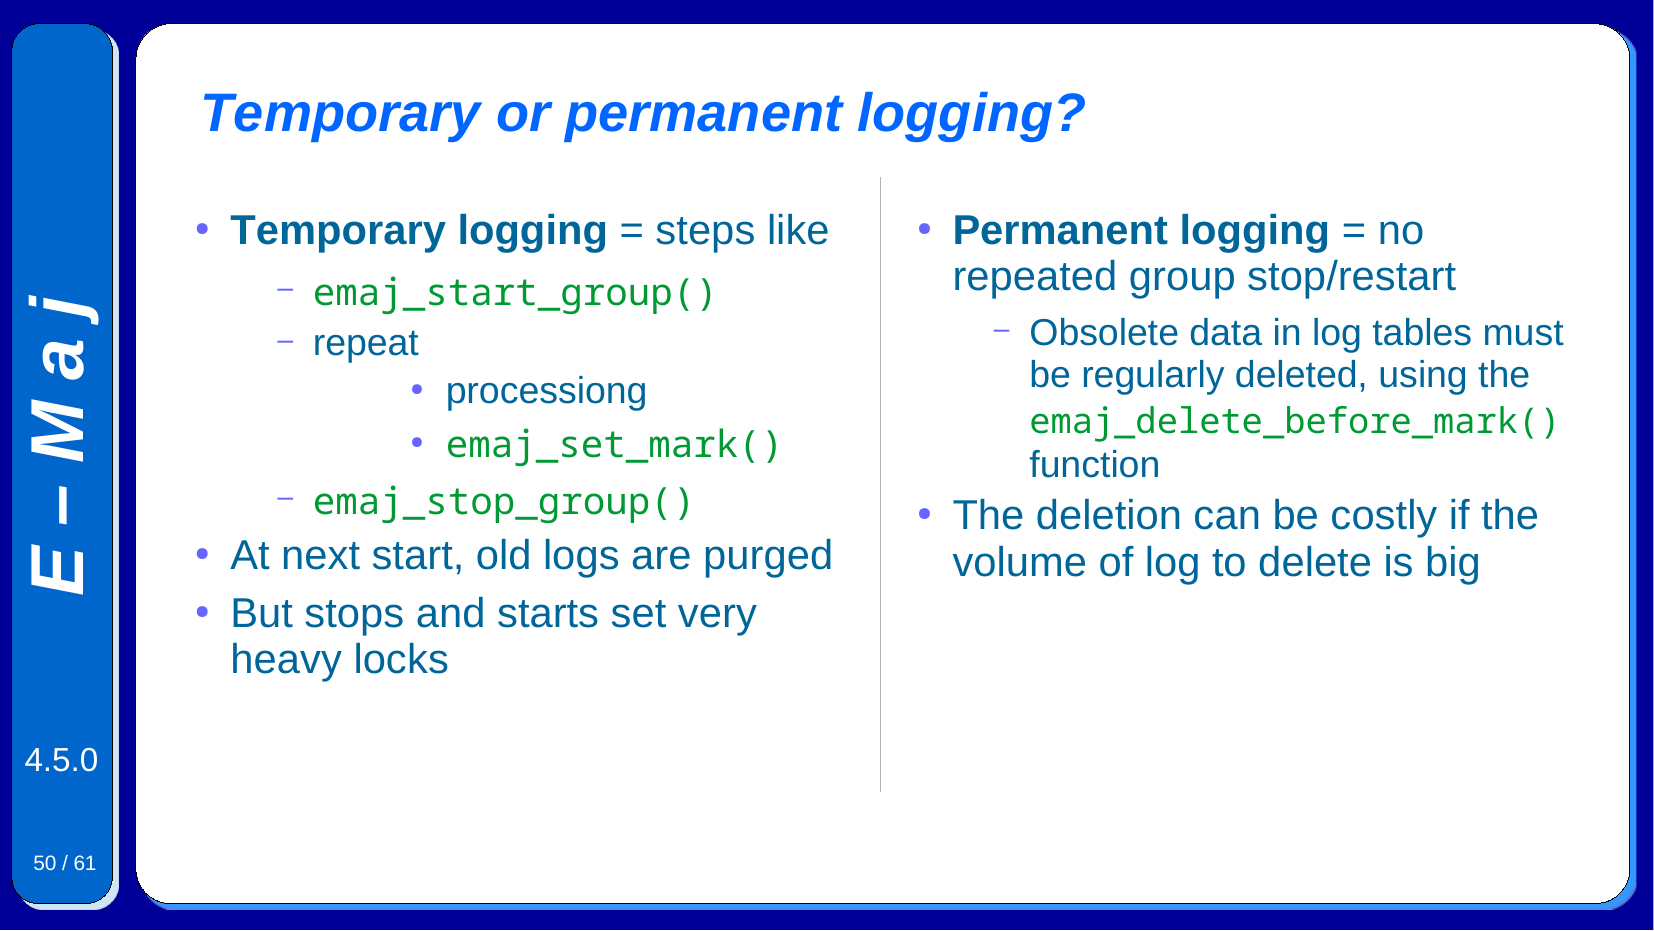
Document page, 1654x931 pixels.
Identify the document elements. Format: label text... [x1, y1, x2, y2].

list Temporary logging = steps like emaj_start_group() repeat processiong emaj_set_mark() emaj_stop_group() At next start, old logs are purged But stops and starts set very heavy locks [177, 206, 865, 827]
list Permanent logging = no repeated group stop/restart Obsolete data in log tables must be regularly deleted, using the emaj_delete_before_mark() function The deletion can be costly if the volume of log to delete is big [899, 206, 1588, 827]
title Temporary or permanent logging? [200, 34, 1575, 191]
